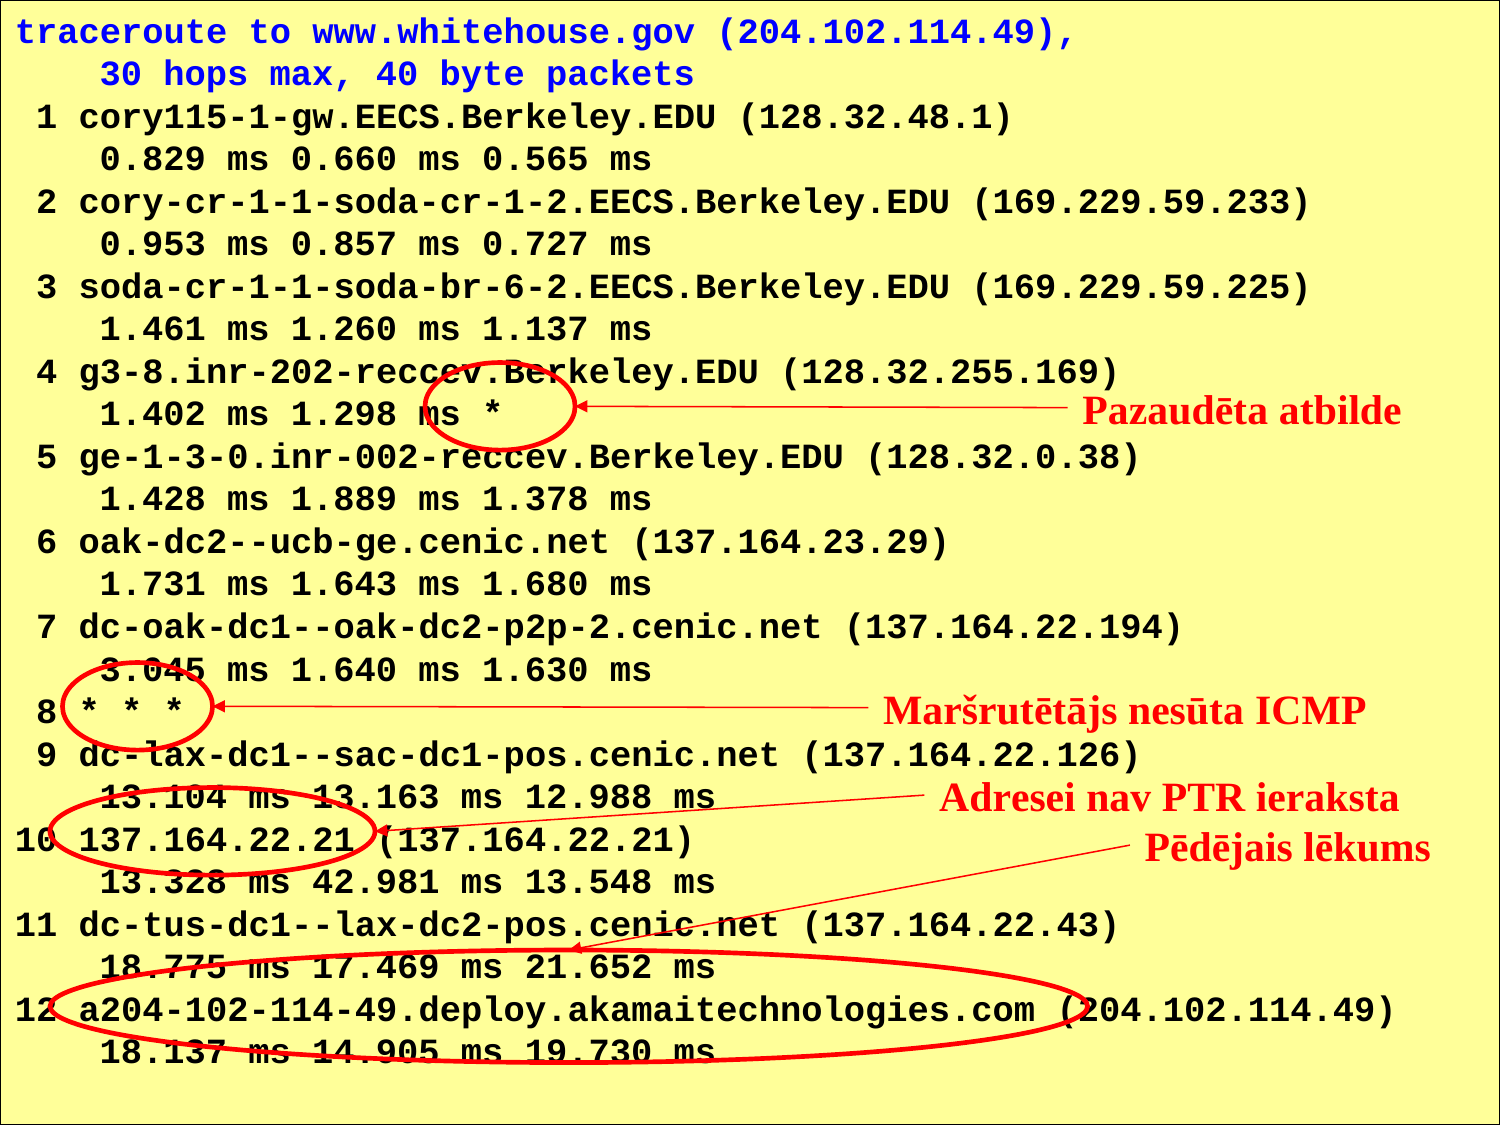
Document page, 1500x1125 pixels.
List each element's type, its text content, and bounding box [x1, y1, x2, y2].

text_box Maršrutētājs nesūta ICMP [868, 674, 1382, 741]
text_box traceroute to www.whitehouse.gov (204.102.114.49), 30 hops max, 40 byte packets 1 cory115-1-gw.EECS.Berkeley.EDU (128.32.48.1) 0.829 ms 0.660 ms 0.565 ms 2 cory-cr-1-1-soda-cr-1-2.EECS.Berkeley.EDU (169.229.59.233) 0.953 ms 0.857 ms 0.727 ms 3 soda-cr-1-1-soda-br-6-2.EECS.Berkeley.EDU (169.229.59.225) 1.461 ms 1.260 ms 1.137 ms 4 g3-8.inr-202-reccev.Berkeley.EDU (128.32.255.169) 1.402 ms 1.298 ms * 5 ge-1-3-0.inr-002-reccev.Berkeley.EDU (128.32.0.38) 1.428 ms 1.889 ms 1.378 ms 6 oak-dc2--ucb-ge.cenic.net (137.164.23.29) 1.731 ms 1.643 ms 1.680 ms 7 dc-oak-dc1--oak-dc2-p2p-2.cenic.net (137.164.22.194) 3.045 ms 1.640 ms 1.630 ms 8 * * * 9 dc-lax-dc1--sac-dc1-pos.cenic.net (137.164.22.126) 13.104 ms 13.163 ms 12.988 ms 10 137.164.22.21 (137.164.22.21) 13.328 ms 42.981 ms 13.548 ms 11 dc-tus-dc1--lax-dc2-pos.cenic.net (137.164.22.43) 18.775 ms 17.469 ms 21.652 ms 12 a204-102-114-49.deploy.akamaitechnologies.com (204.102.114.49) 18.137 ms 14.905 ms 19.730 ms [0, 0, 1500, 1125]
text_box Pēdējais lēkums [1129, 812, 1447, 878]
text_box [62, 662, 213, 751]
text_box [425, 362, 576, 451]
text_box Adresei nav PTR ieraksta [924, 762, 1416, 828]
text_box [49, 787, 375, 876]
text_box [50, 950, 1088, 1063]
text_box Pazaudēta atbilde [1067, 374, 1417, 441]
